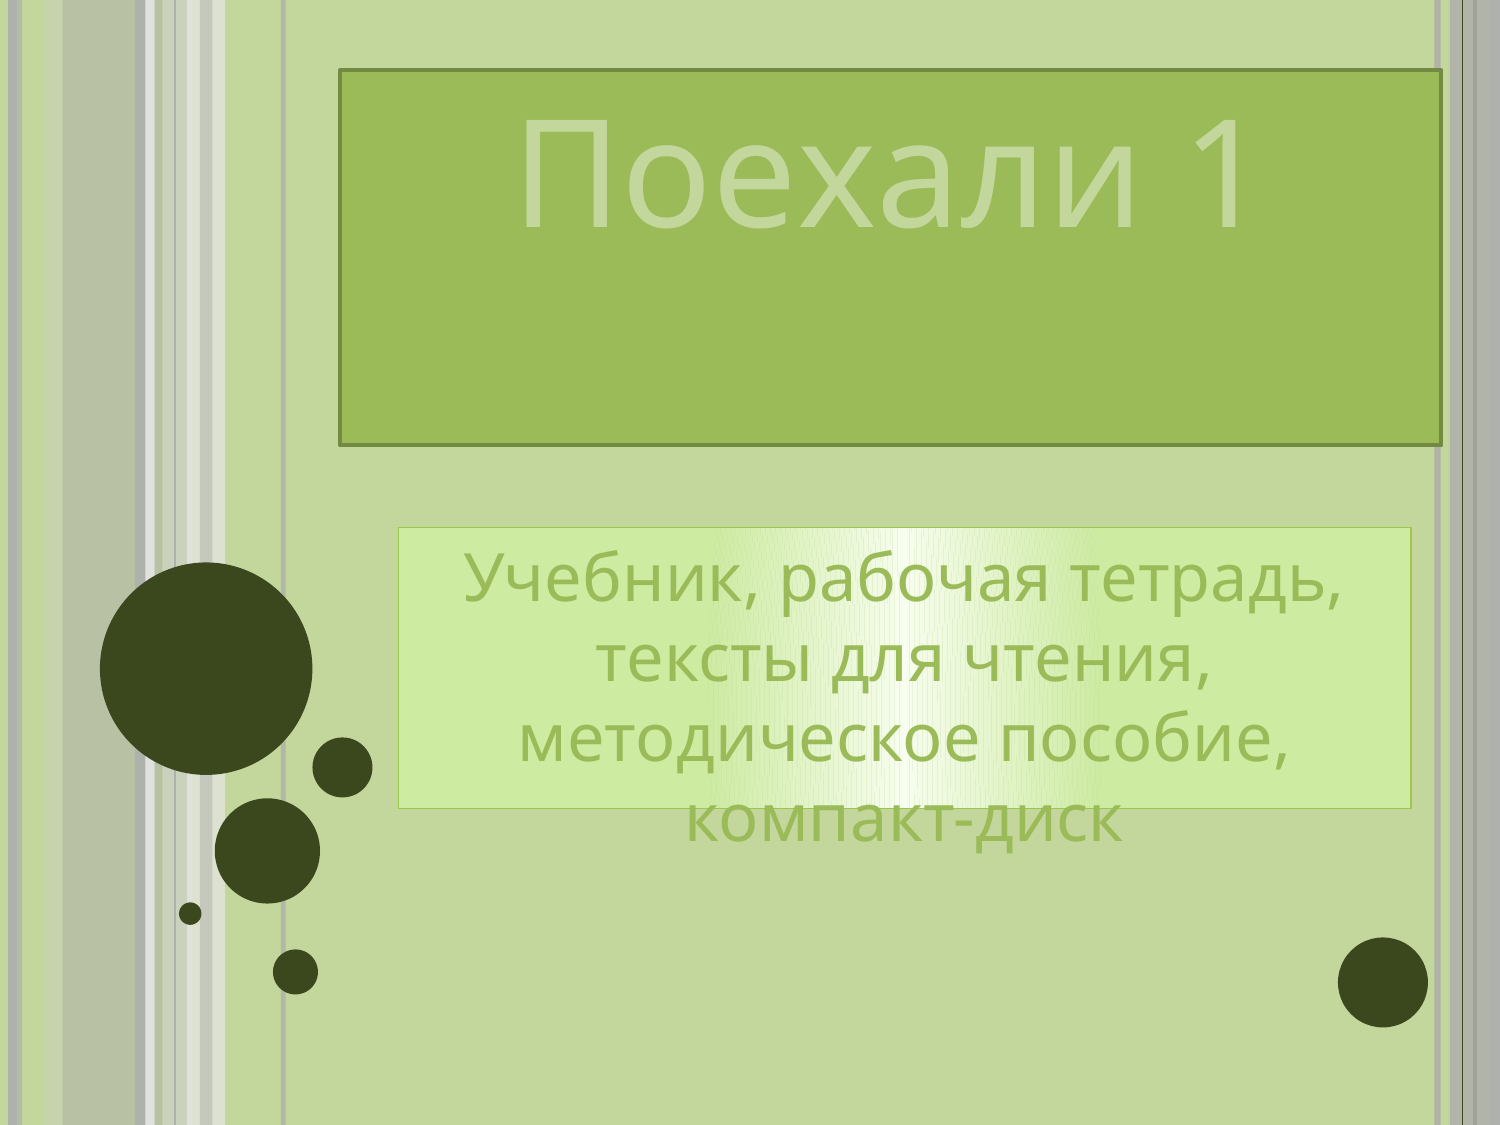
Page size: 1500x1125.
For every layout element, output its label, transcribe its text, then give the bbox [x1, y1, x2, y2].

subtitle Учебник, рабочая тетрадь, тексты для чтения, методическое пособие, компакт-диск [398, 527, 1411, 809]
title Поехали 1 [339, 70, 1442, 446]
